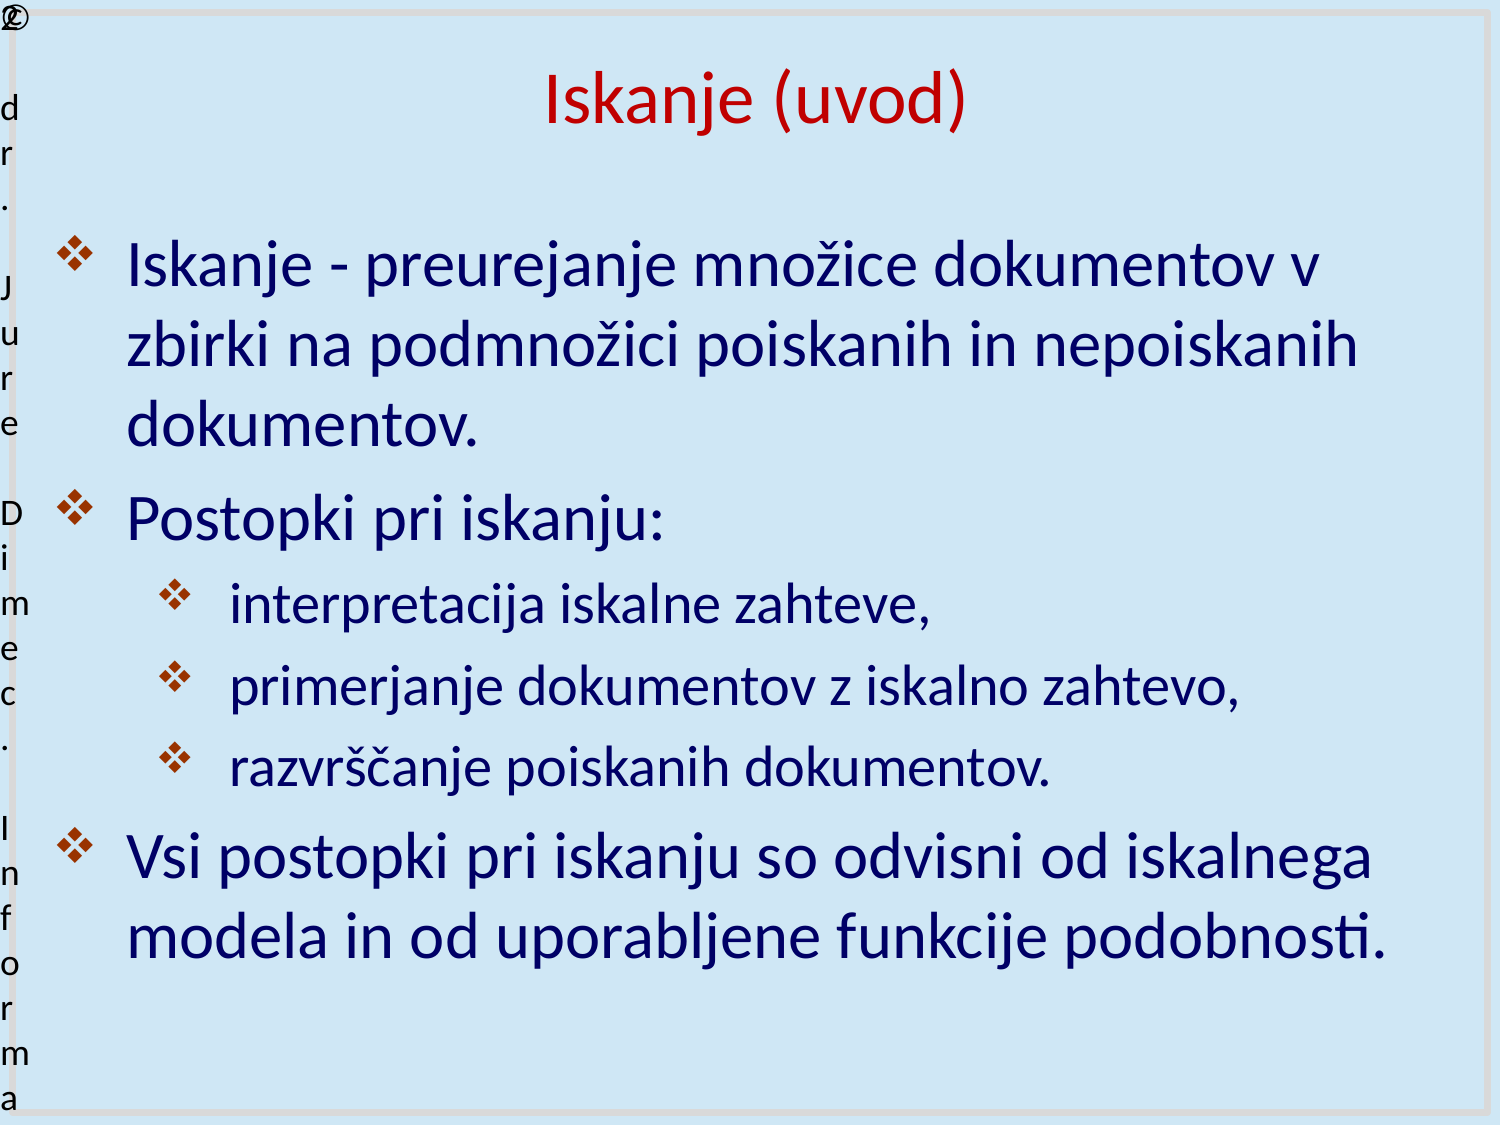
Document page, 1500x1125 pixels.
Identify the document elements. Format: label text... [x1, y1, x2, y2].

title Iskanje (uvod) [37, 37, 1475, 150]
list Iskanje - preurejanje množice dokumentov v zbirki na podmnožici poiskanih in nepoiskanih dokumentov. Postopki pri iskanju: interpretacija iskalne zahteve, primerjanje dokumentov z iskalno zahtevo, razvrščanje poiskanih dokumentov. Vsi postopki pri iskanju so odvisni od iskalnega modela in od uporabljene funkcije podobnosti. [37, 212, 1475, 1050]
